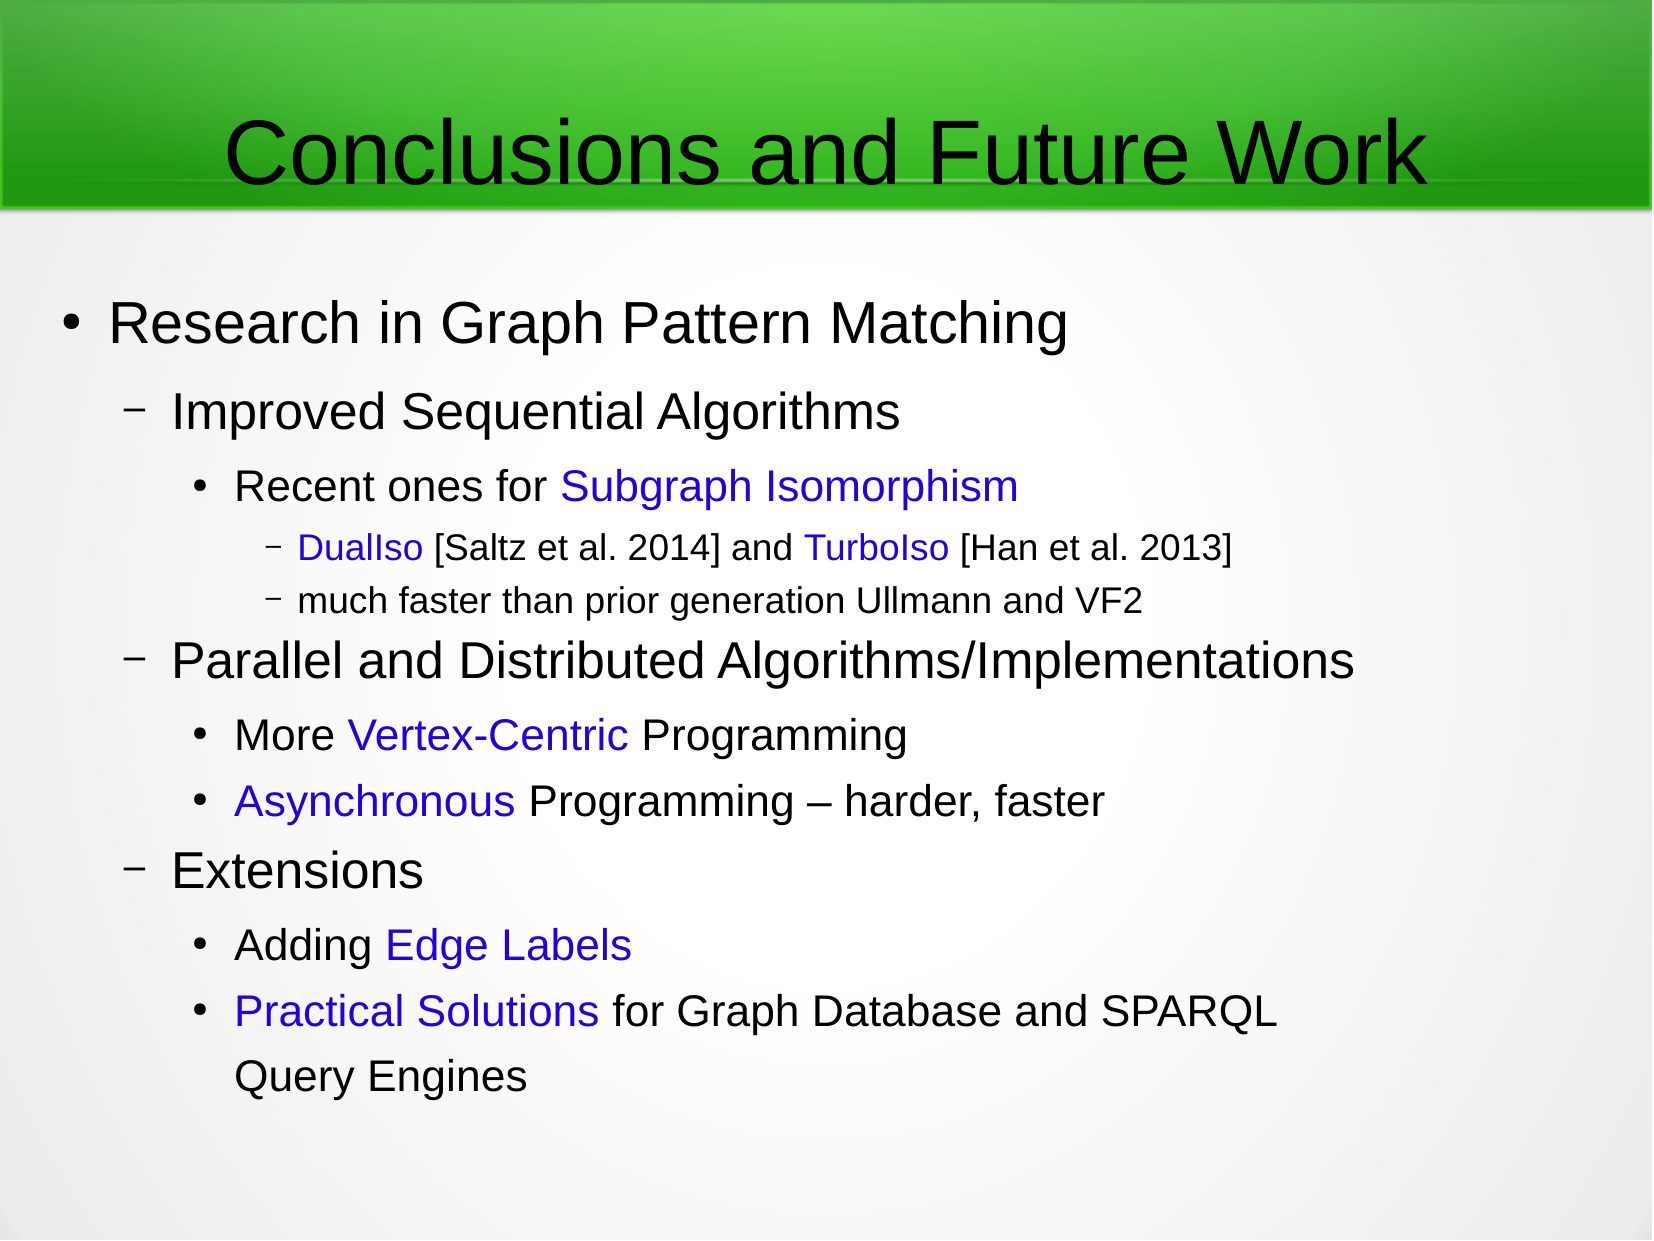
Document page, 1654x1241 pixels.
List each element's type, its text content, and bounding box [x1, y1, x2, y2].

title Conclusions and Future Work [82, 49, 1571, 257]
list Research in Graph Pattern Matching Improved Sequential Algorithms Recent ones for Subgraph Isomorphism DualIso [Saltz et al. 2014] and TurboIso [Han et al. 2013] much faster than prior generation Ullmann and VF2 Parallel and Distributed Algorithms/Implementations More Vertex-Centric Programming Asynchronous Programming – harder, faster Extensions Adding Edge Labels Practical Solutions for Graph Database and SPARQL Query Engines [45, 290, 1501, 1111]
